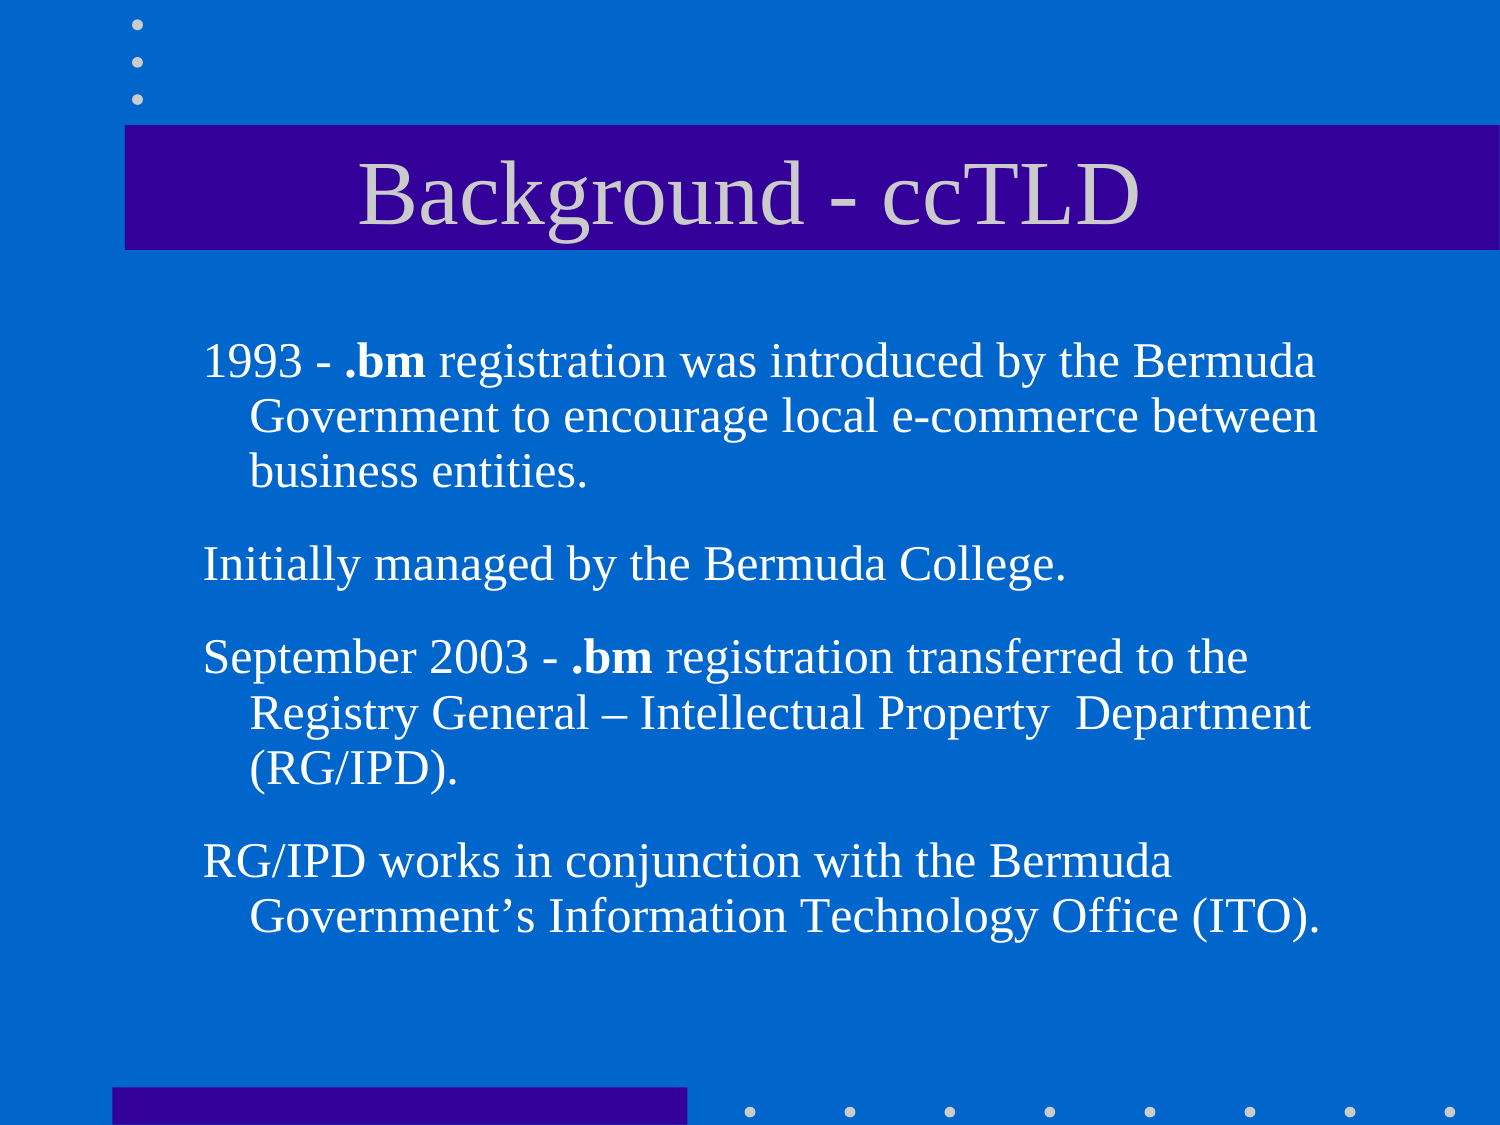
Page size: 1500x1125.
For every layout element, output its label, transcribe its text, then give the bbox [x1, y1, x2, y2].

title Background - ccTLD [112, 99, 1388, 288]
list 1993 - .bm registration was introduced by the Bermuda Government to encourage local e-commerce between business entities. Initially managed by the Bermuda College. September 2003 - .bm registration transferred to the Registry General – Intellectual Property Department (RG/IPD). RG/IPD works in conjunction with the Bermuda Government’s Information Technology Office (ITO). [112, 324, 1388, 1125]
